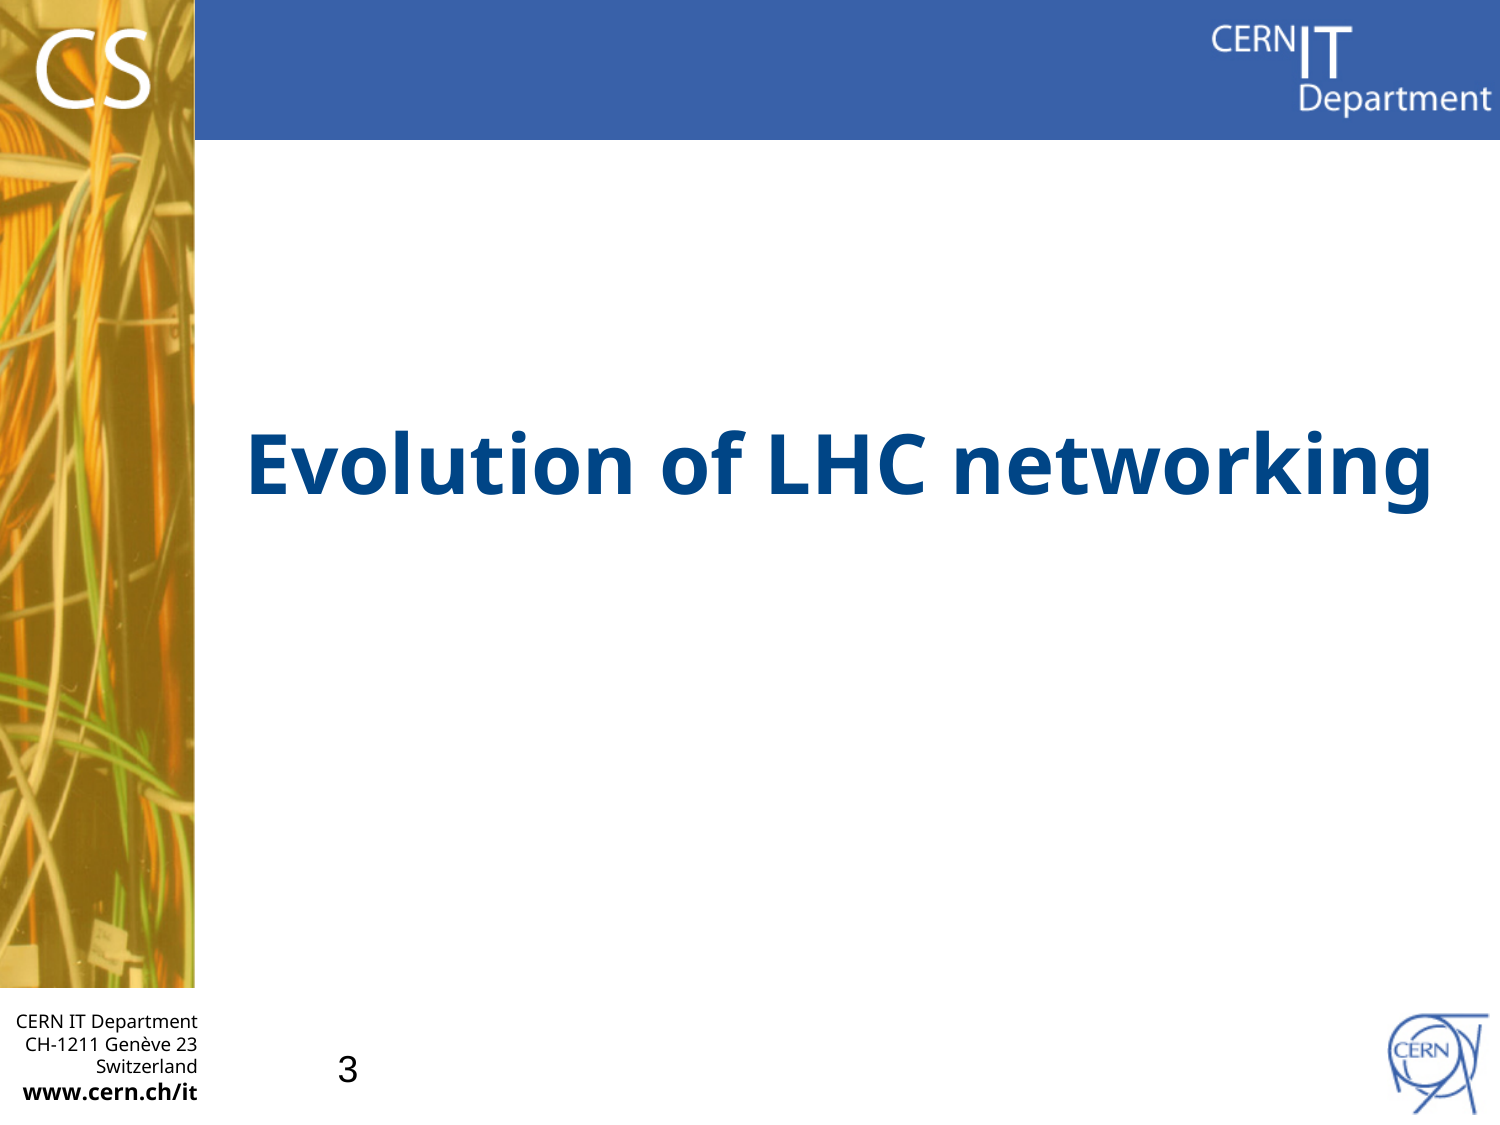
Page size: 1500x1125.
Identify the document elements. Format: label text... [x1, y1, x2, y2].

picture [0, 0, 1500, 988]
list Evolution of LHC networking [224, 174, 1463, 988]
picture [1387, 1012, 1490, 1115]
